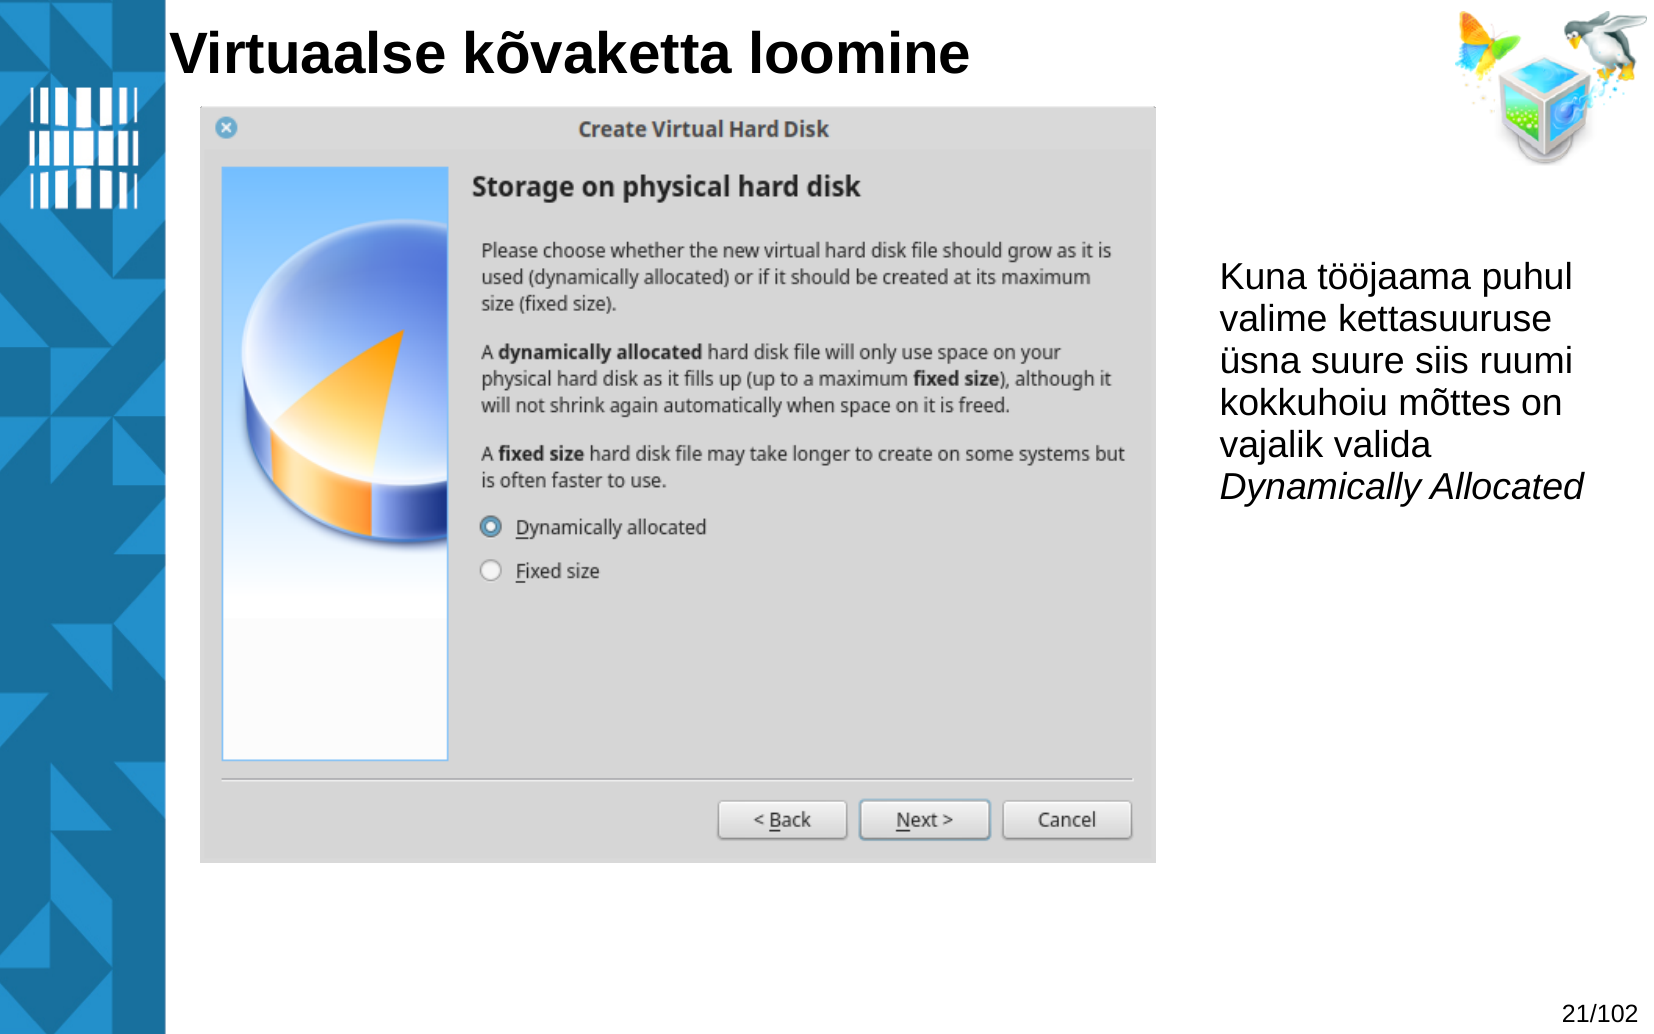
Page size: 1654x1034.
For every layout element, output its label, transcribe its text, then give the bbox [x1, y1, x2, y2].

picture [1452, 7, 1653, 166]
text_box Kuna tööjaama puhul valime kettasuuruse üsna suure siis ruumi kokkuhoiu mõttes on vajalik valida Dynamically Allocated [1204, 248, 1619, 532]
picture [200, 106, 1156, 863]
title Virtuaalse kõvaketta loomine [169, 11, 1571, 95]
